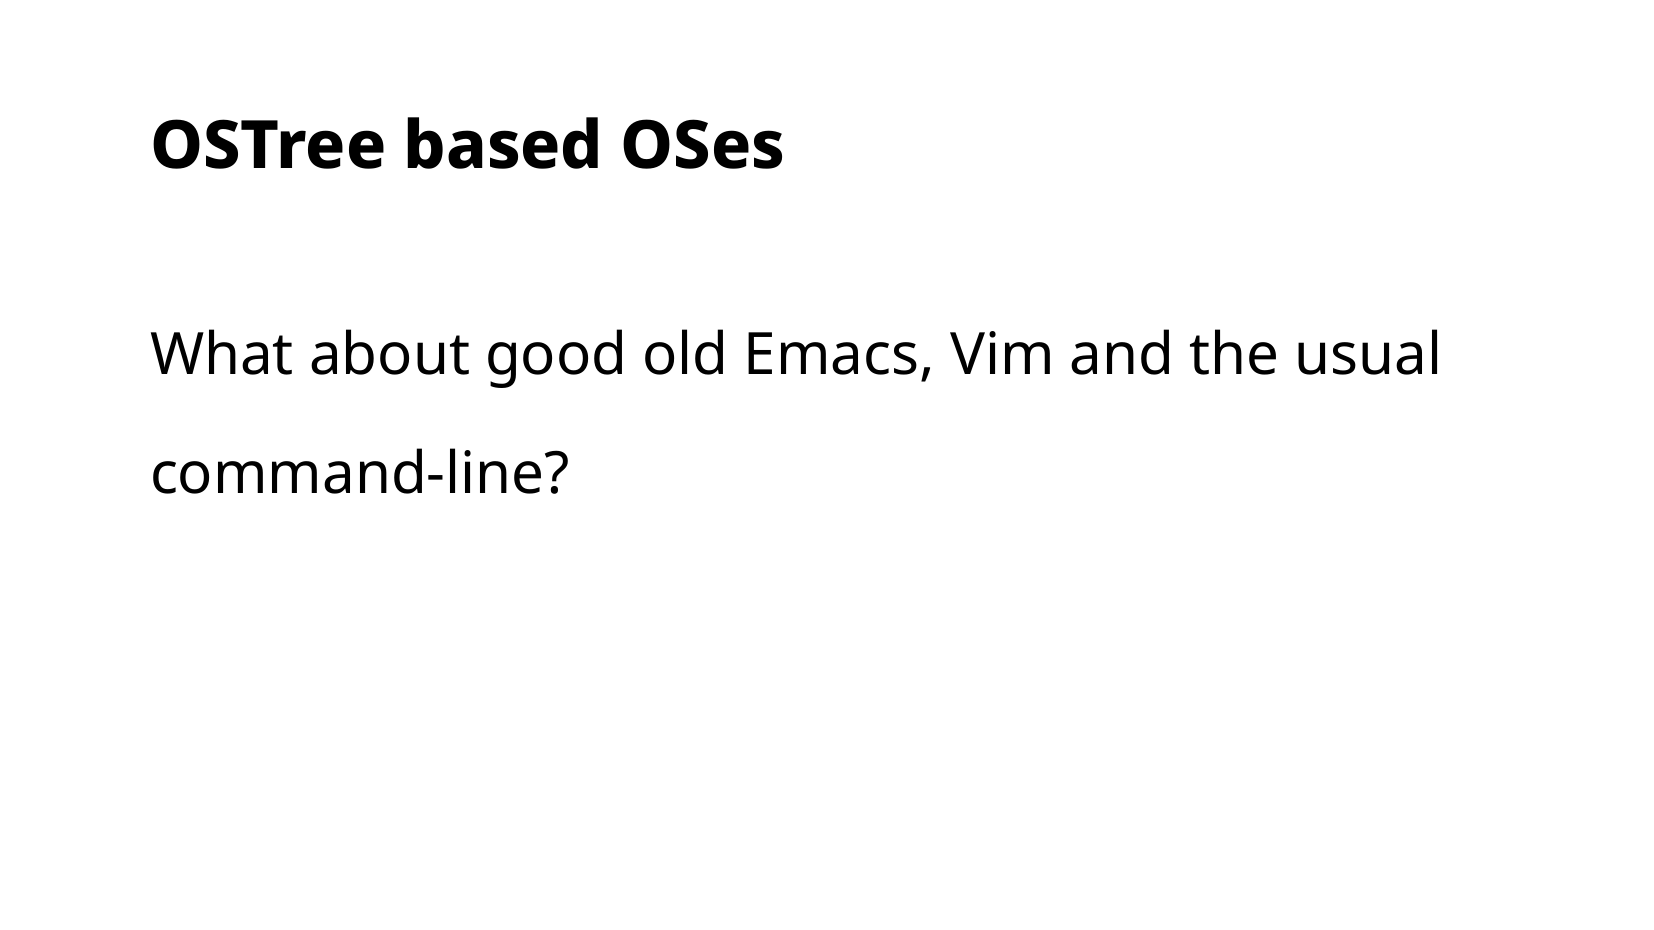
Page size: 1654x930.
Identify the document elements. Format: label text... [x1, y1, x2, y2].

subtitle What about good old Emacs, Vim and the usual command-line? [150, 272, 1501, 812]
title OSTree based OSes [150, 107, 1501, 188]
